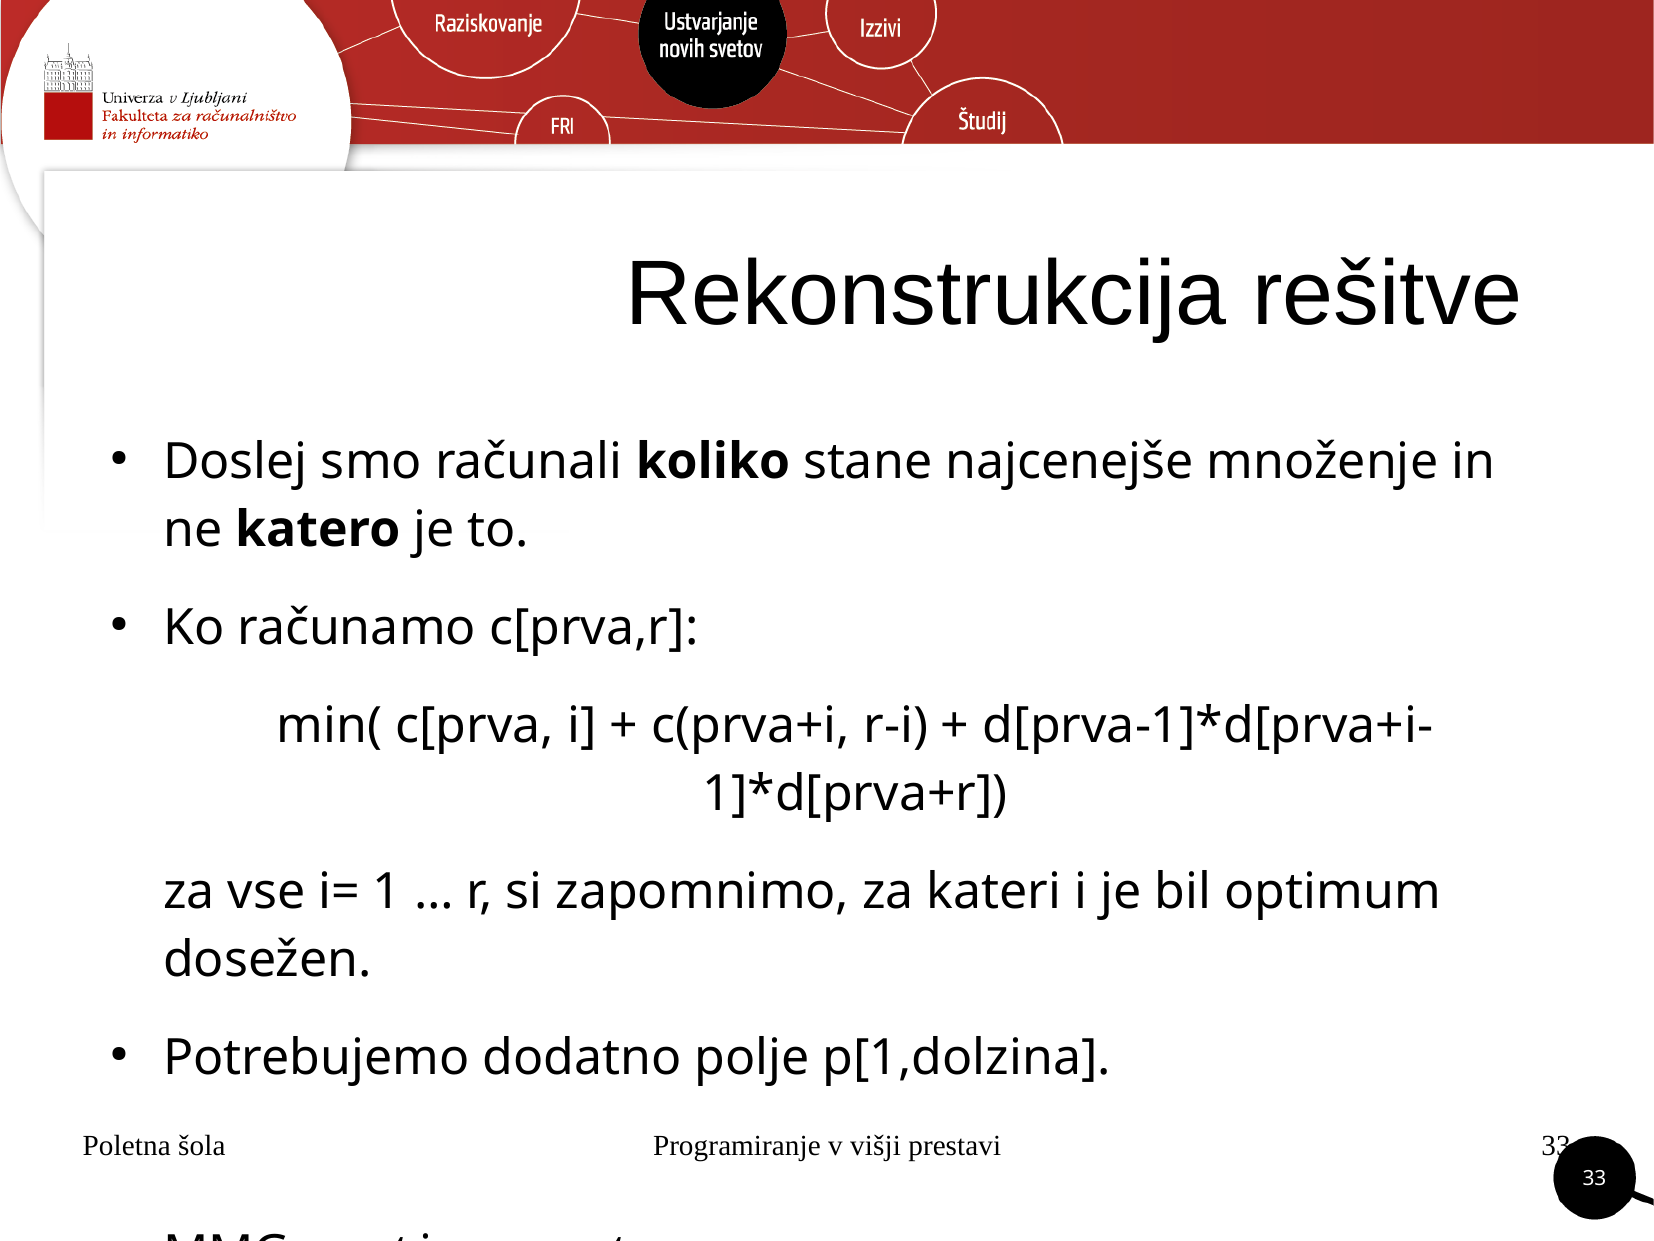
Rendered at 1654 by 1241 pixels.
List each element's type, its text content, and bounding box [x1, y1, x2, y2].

text_box <številka> [1553, 1145, 1636, 1212]
list Doslej smo računali koliko stane najcenejše množenje in ne katero je to. Ko računamo c[prva,r]: min( c[prva, i] + c(prva+i, r-i) + d[prva-1]*d[prva+i-1]*d[prva+r]) za vse i= 1 … r, si zapomnimo, za kateri i je bil optimum dosežen. Potrebujemo dodatno polje p[1,dolzina]. MMG, cost in parent [92, 425, 1548, 1063]
picture [0, 0, 1654, 1241]
title Rekonstrukcija rešitve [35, 188, 1524, 397]
